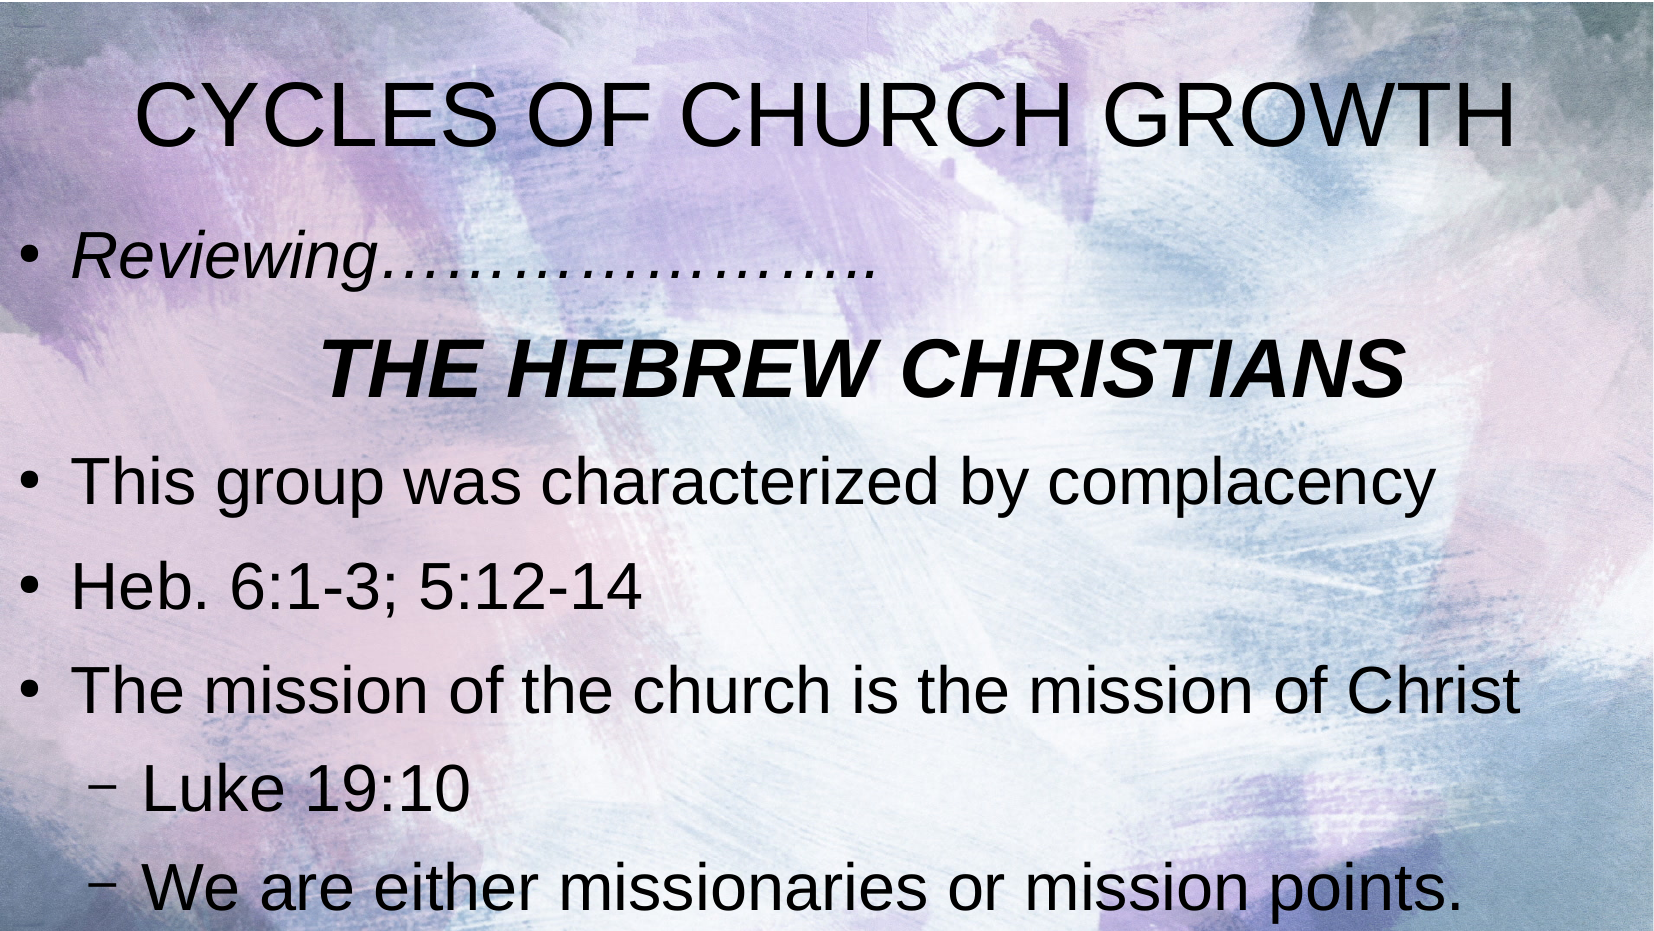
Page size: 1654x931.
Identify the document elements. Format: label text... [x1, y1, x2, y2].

list Reviewing………………….. THE HEBREW CHRISTIANS This group was characterized by complacency Heb. 6:1-3; 5:12-14 The mission of the church is the mission of Christ Luke 19:10 We are either missionaries or mission points. [0, 217, 1654, 931]
title CYCLES OF CHURCH GROWTH [82, 37, 1571, 193]
picture [0, 2, 1654, 217]
